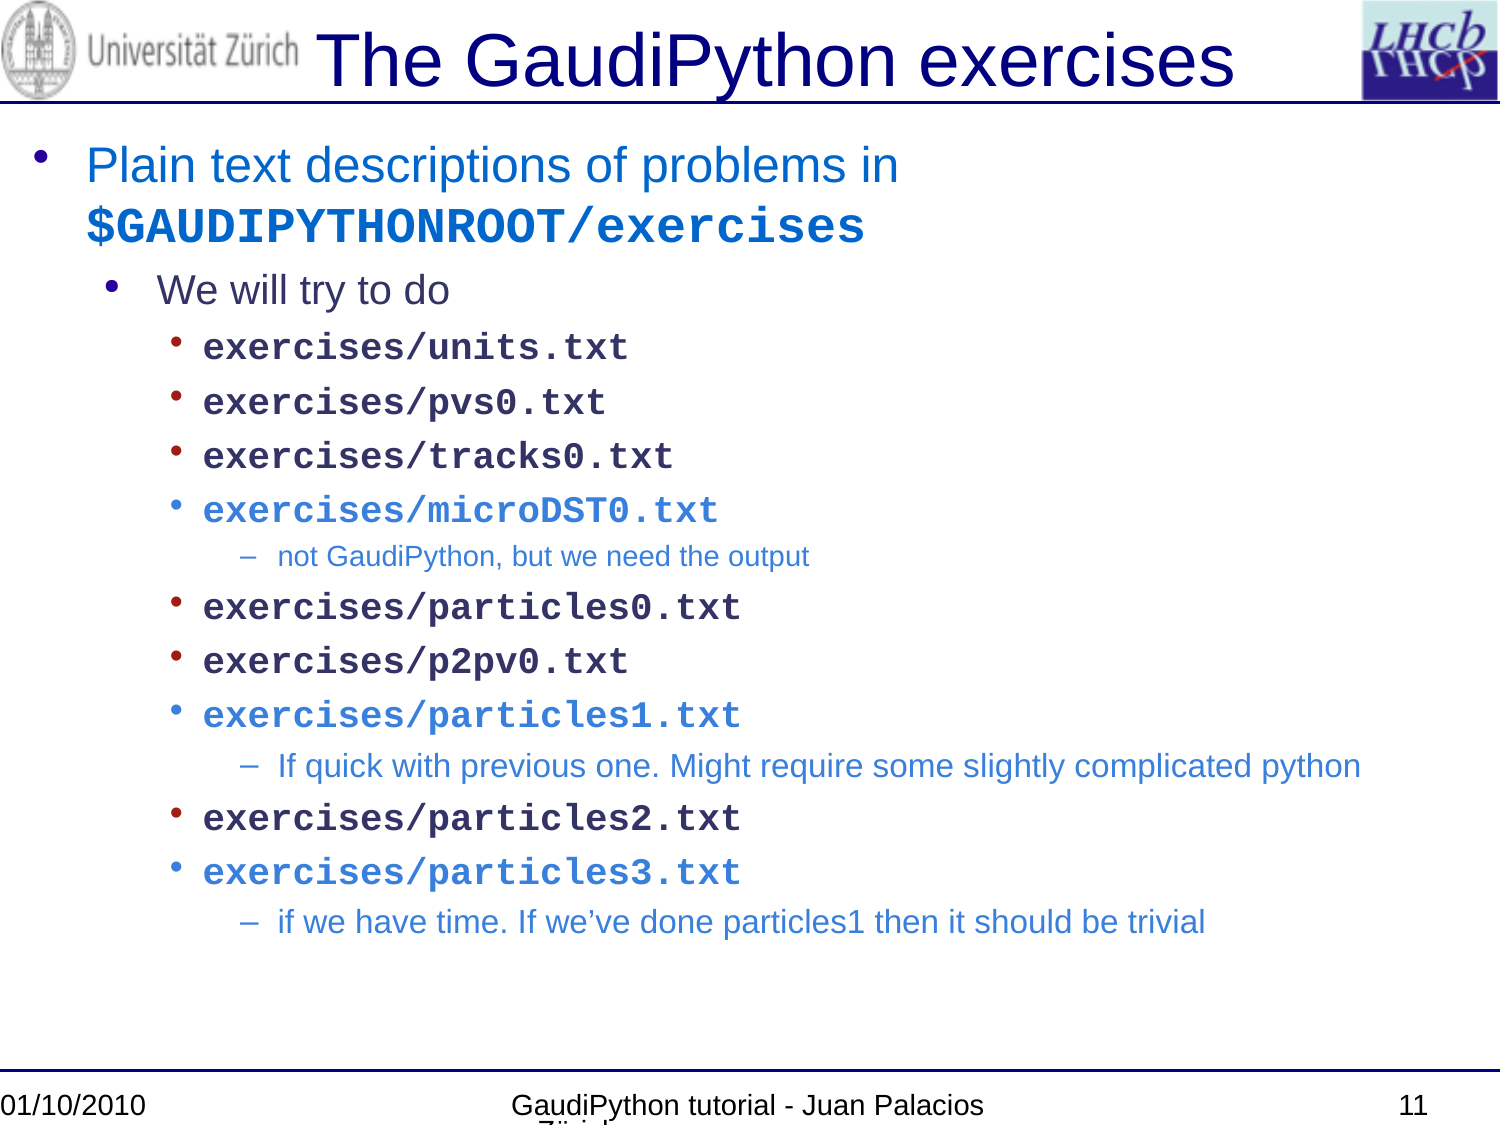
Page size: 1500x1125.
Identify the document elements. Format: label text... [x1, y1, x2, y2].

picture [1360, 0, 1500, 101]
picture [0, 0, 224, 101]
title The GaudiPython exercises [224, 0, 1300, 113]
list Plain text descriptions of problems in $GAUDIPYTHONROOT/exercises We will try to do exercises/units.txt exercises/pvs0.txt exercises/tracks0.txt exercises/microDST0.txt not GaudiPython, but we need the output exercises/particles0.txt exercises/p2pv0.txt exercises/particles1.txt If quick with previous one. Might require some slightly complicated python exercises/particles2.txt exercises/particles3.txt if we have time. If we’ve done particles1 then it should be trivial [0, 125, 1500, 1026]
